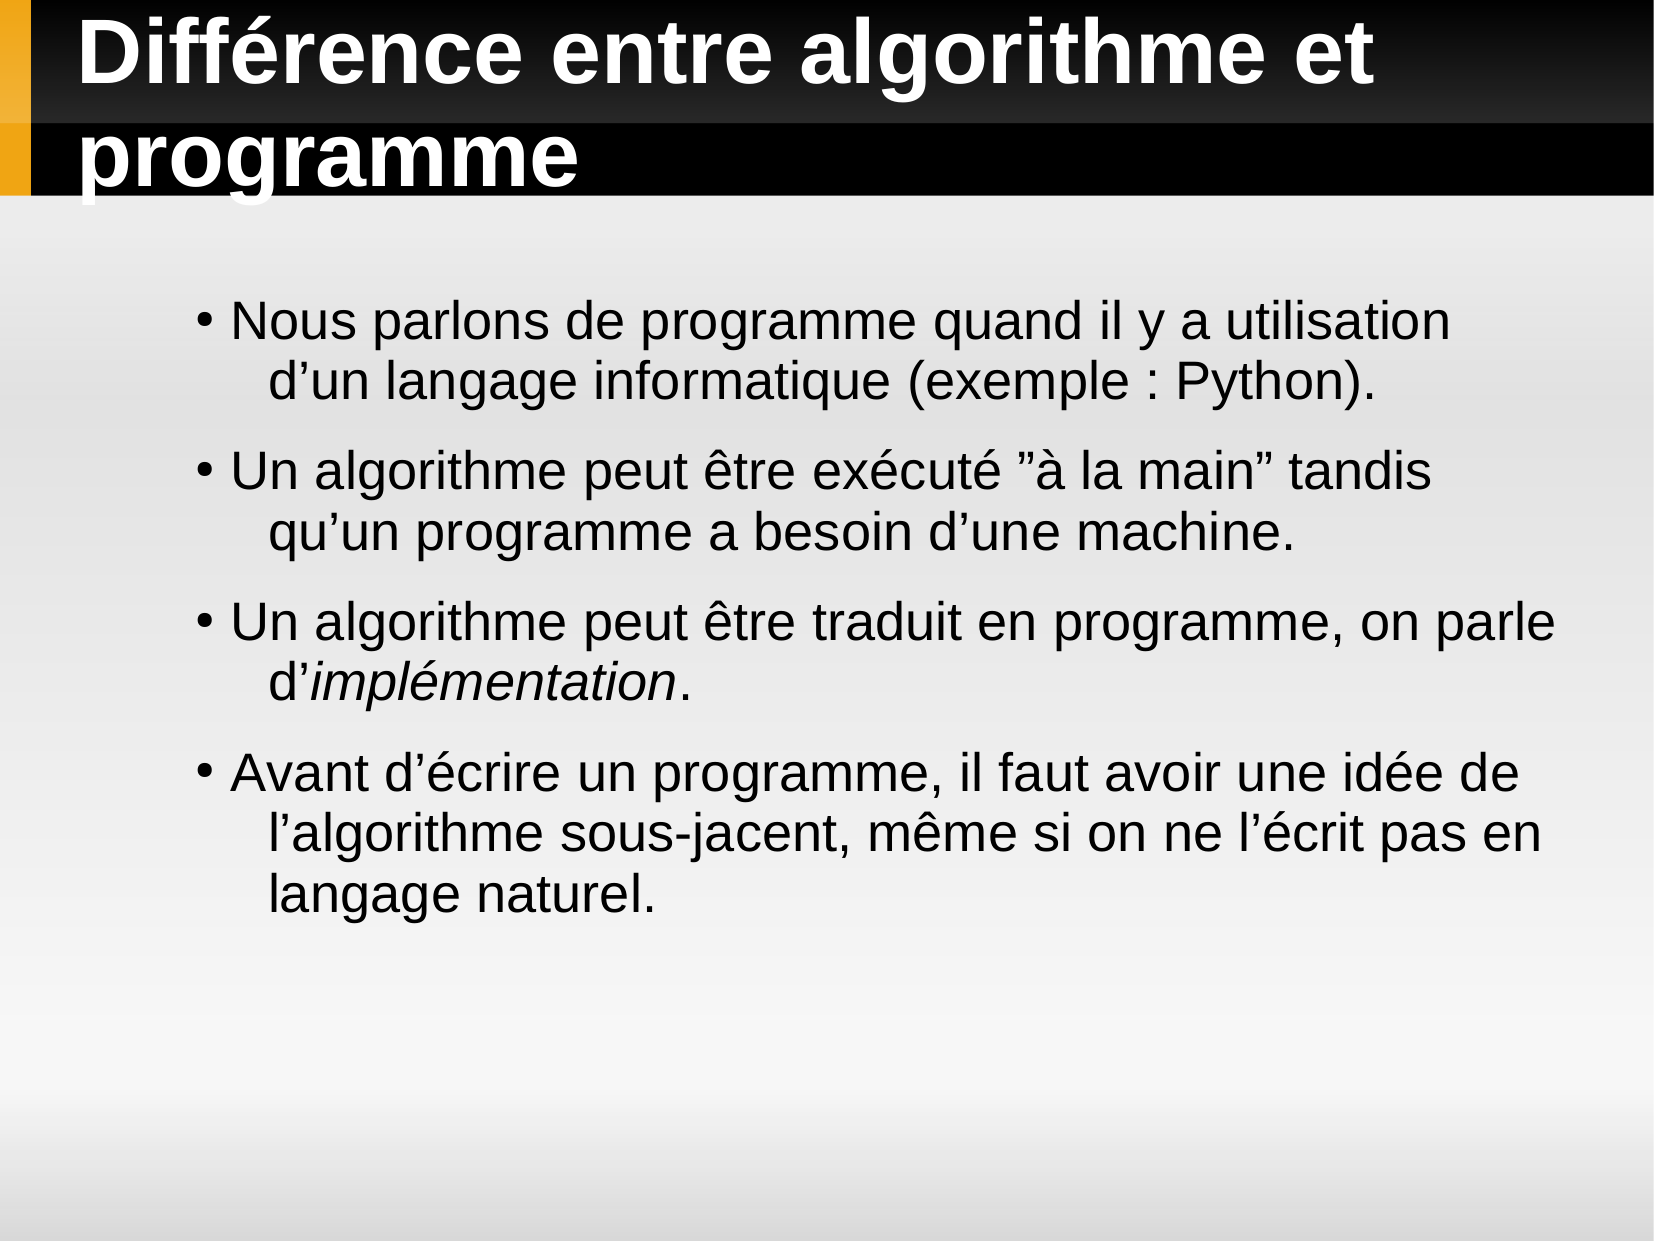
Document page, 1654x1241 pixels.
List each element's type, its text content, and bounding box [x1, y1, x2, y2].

list Nous parlons de programme quand il y a utilisation d’un langage informatique (exemple : Python). Un algorithme peut être exécuté ”à la main” tandis qu’un programme a besoin d’une machine. Un algorithme peut être traduit en programme, on parle d’implémentation. Avant d’écrire un programme, il faut avoir une idée de l’algorithme sous-jacent, même si on ne l’écrit pas en langage naturel. [82, 290, 1571, 1138]
picture [0, 0, 1654, 1241]
title Différence entre algorithme et programme [76, 0, 1565, 208]
